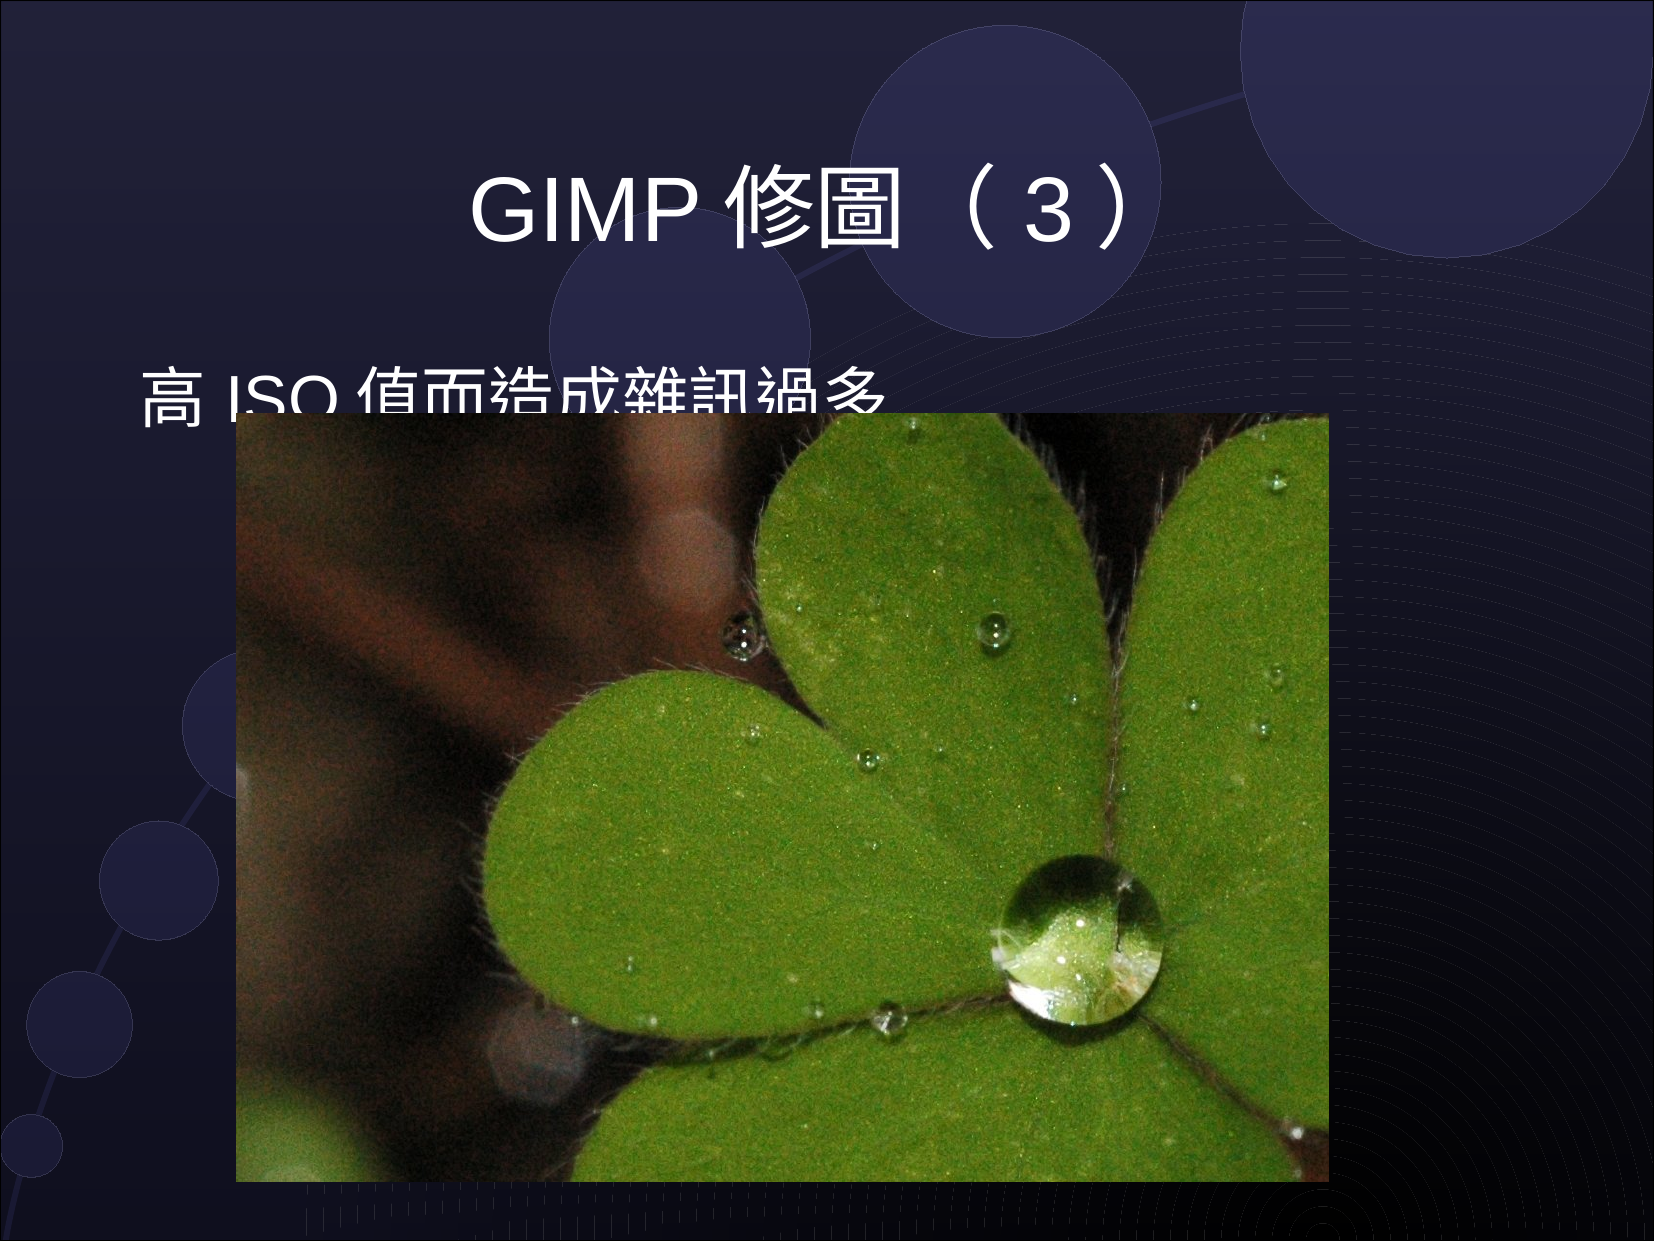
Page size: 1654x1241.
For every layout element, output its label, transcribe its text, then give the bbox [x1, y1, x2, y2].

title GIMP修圖（3） [121, 102, 1534, 311]
picture [236, 413, 1329, 1182]
list 高ISO值而造成雜訊過多 [121, 344, 1534, 1127]
